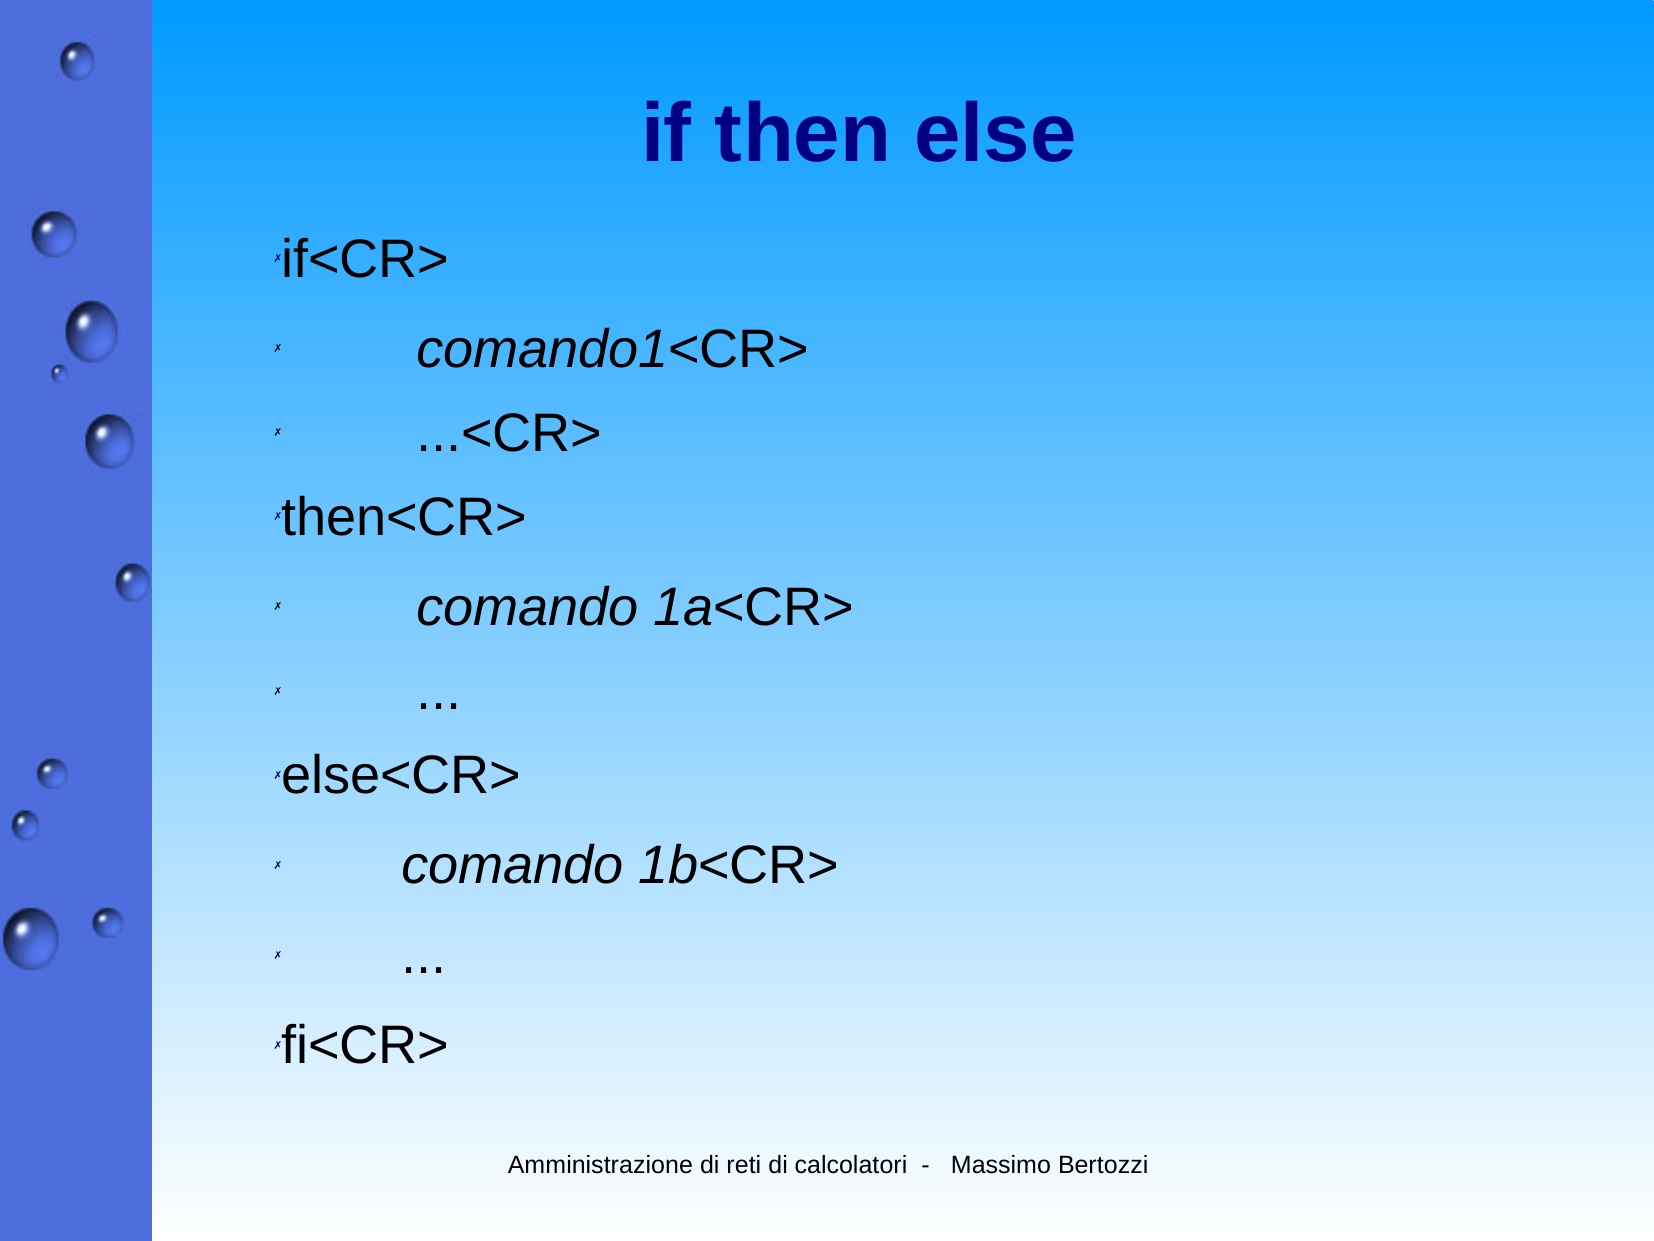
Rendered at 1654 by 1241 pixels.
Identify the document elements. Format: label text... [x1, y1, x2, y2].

title if then else [152, 29, 1565, 237]
list if<CR> comando1<CR> ...<CR> then<CR> comando 1a<CR> ... else<CR> comando 1b<CR> ... fi<CR> [206, 228, 1619, 1099]
picture [0, 0, 152, 1241]
